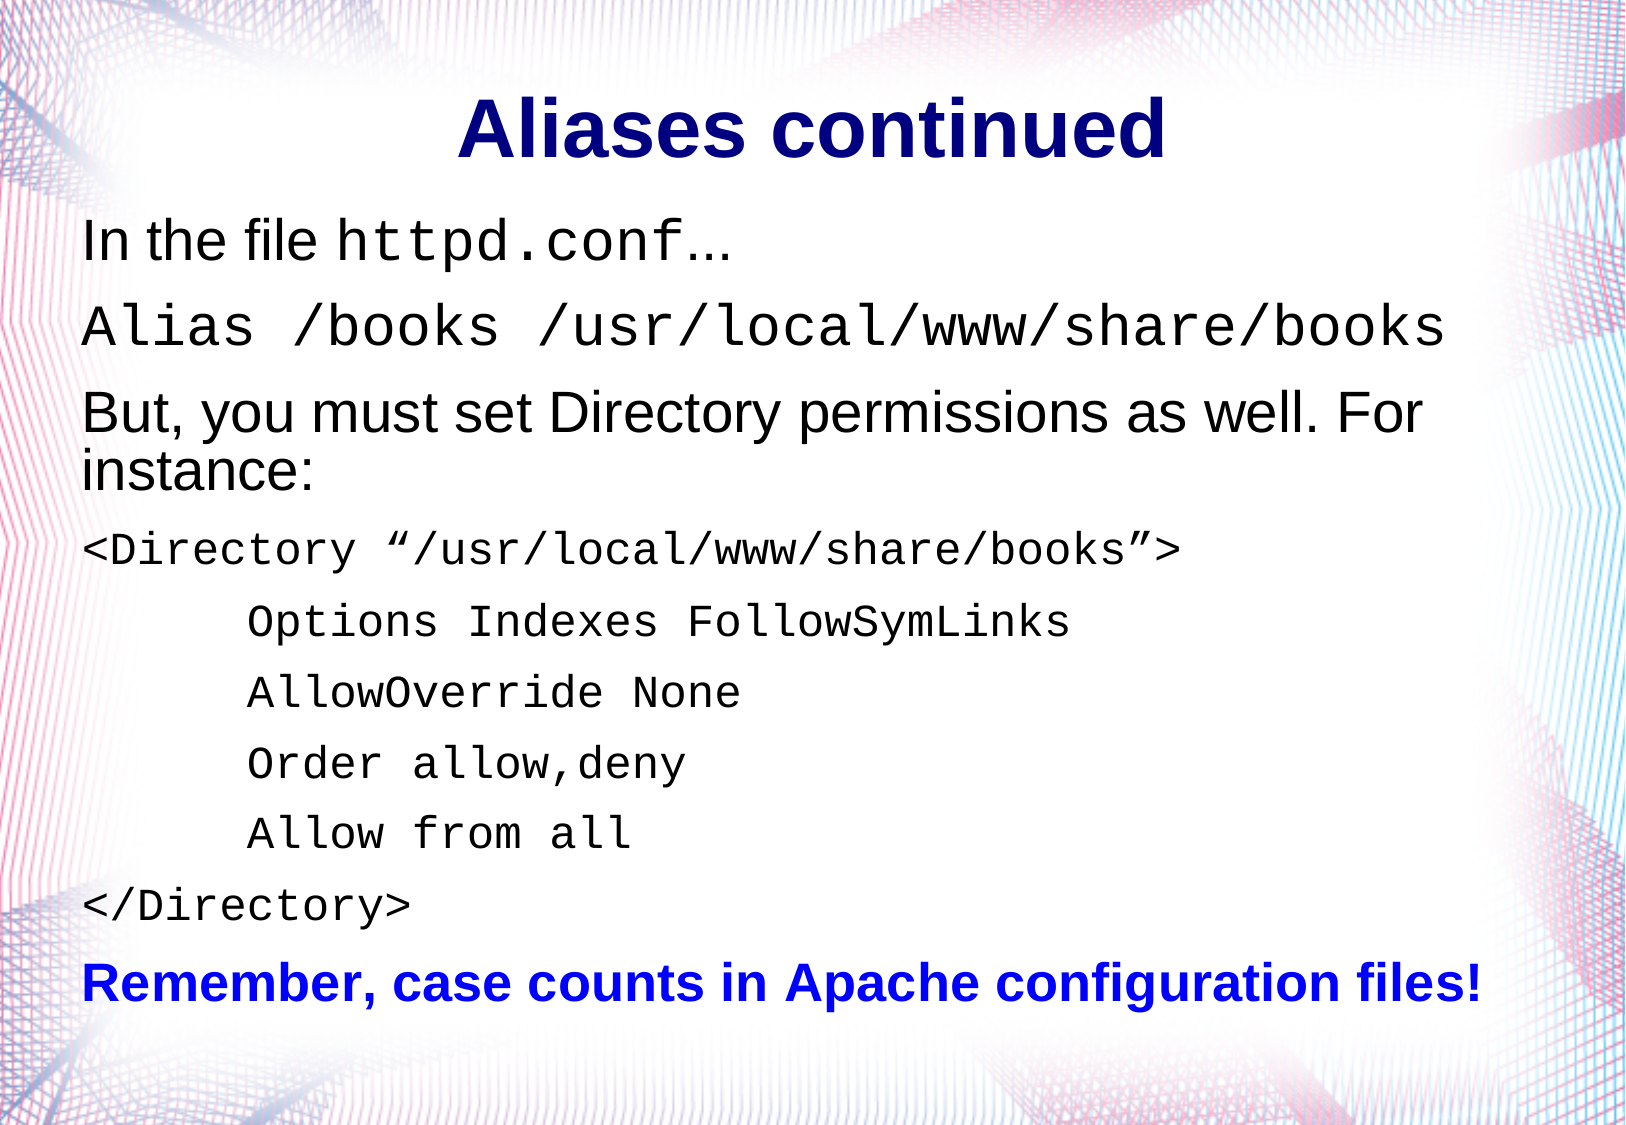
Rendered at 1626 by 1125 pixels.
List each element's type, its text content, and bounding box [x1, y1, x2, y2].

text_box In the file httpd.conf... Alias /books /usr/local/www/share/books But, you must set Directory permissions as well. For instance: <Directory “/usr/local/www/share/books”> Options Indexes FollowSymLinks AllowOverride None Order allow,deny Allow from all </Directory> Remember, case counts in Apache configuration files! [81, 202, 1560, 1052]
text_box Aliases continued [54, 44, 1571, 215]
picture [0, 0, 1626, 1125]
